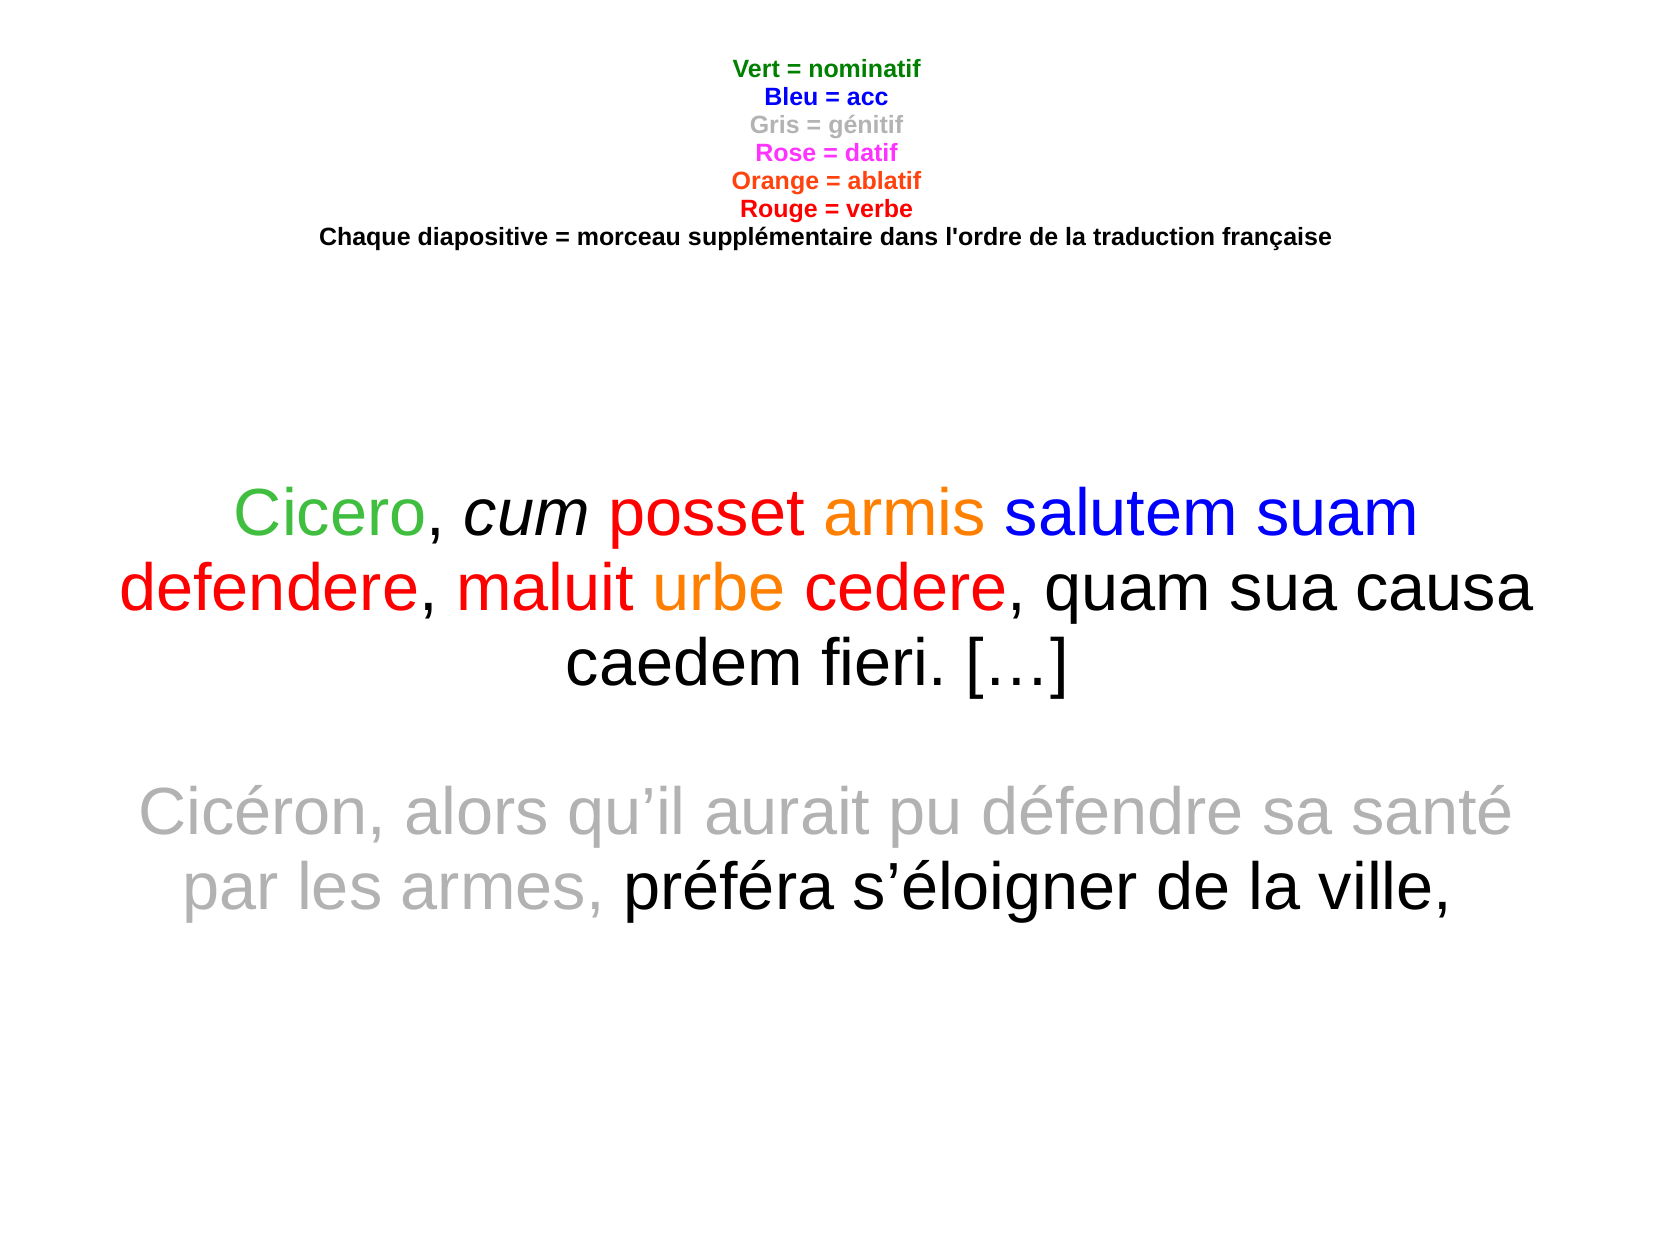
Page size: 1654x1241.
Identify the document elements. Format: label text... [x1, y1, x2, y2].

title Vert = nominatif Bleu = acc Gris = génitif Rose = datif Orange = ablatif Rouge = verbe Chaque diapositive = morceau supplémentaire dans l'ordre de la traduction française [82, 49, 1571, 257]
subtitle Cicero, cum posset armis salutem suam defendere, maluit urbe cedere, quam sua causa caedem fieri. […] Cicéron, alors qu’il aurait pu défendre sa santé par les armes, préféra s’éloigner de la ville, [82, 290, 1571, 1109]
